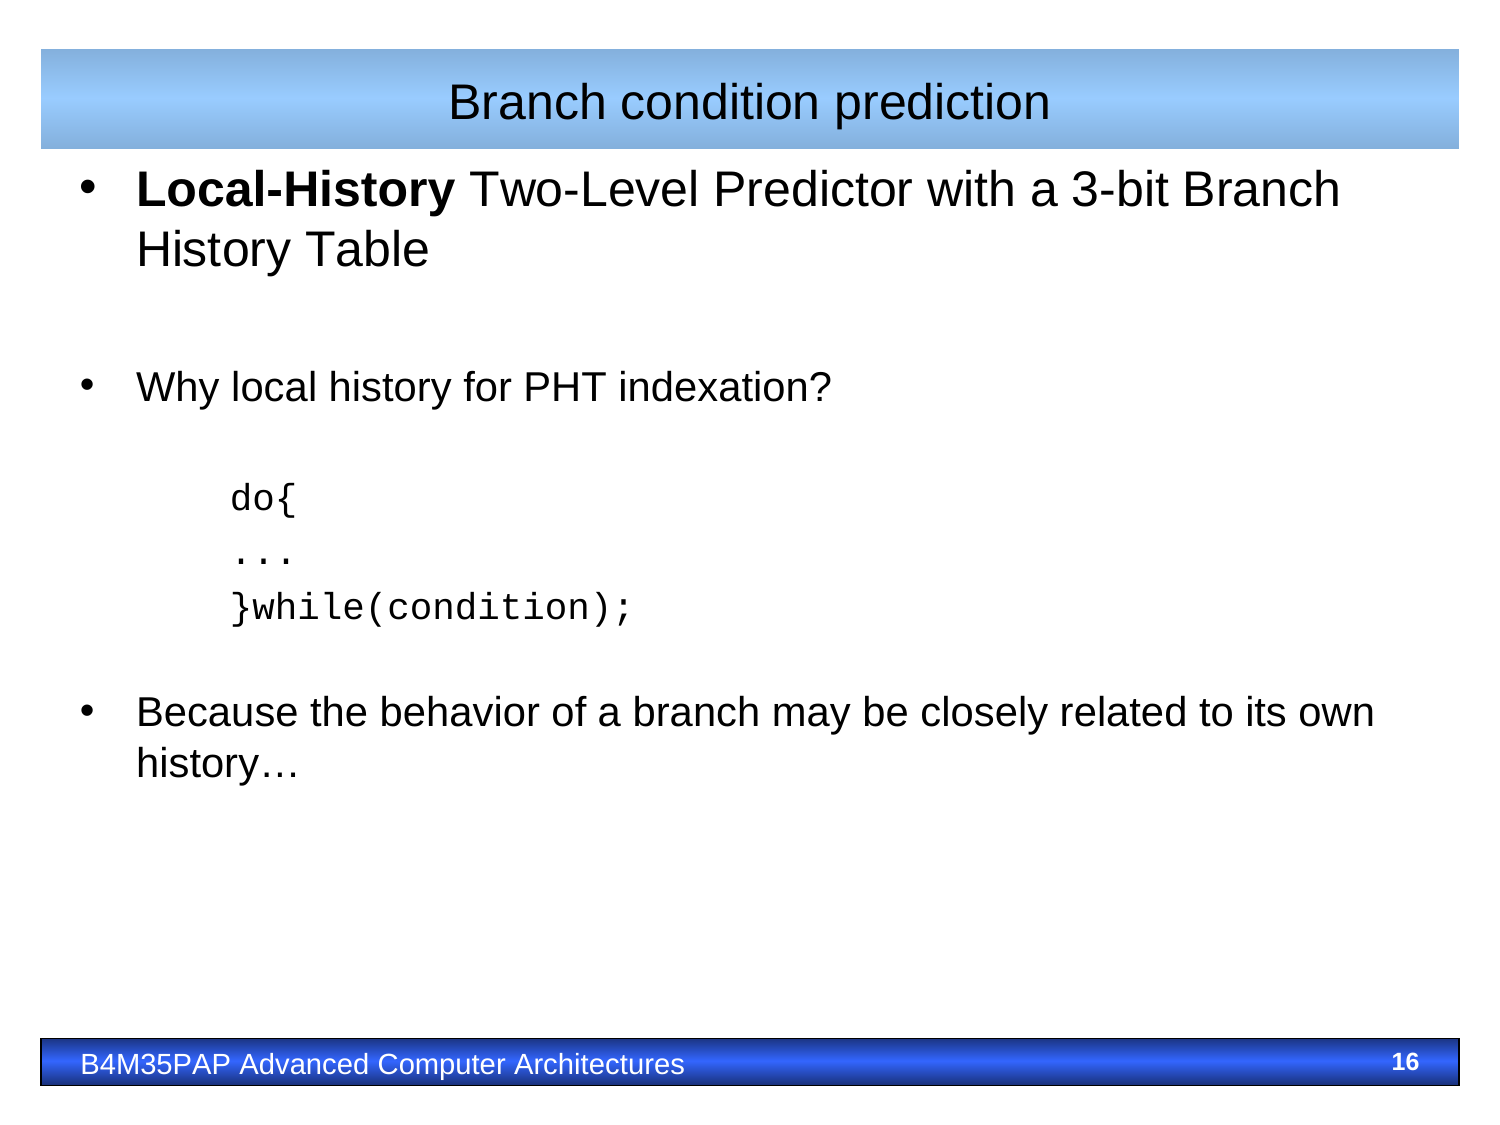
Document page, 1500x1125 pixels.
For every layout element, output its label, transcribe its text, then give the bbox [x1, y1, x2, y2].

list Local-History Two-Level Predictor with a 3-bit Branch History Table Why local history for PHT indexation? do{ ... }while(condition); Because the behavior of a branch may be closely related to its own history… [64, 148, 1436, 1000]
title Branch condition prediction [41, 49, 1459, 149]
